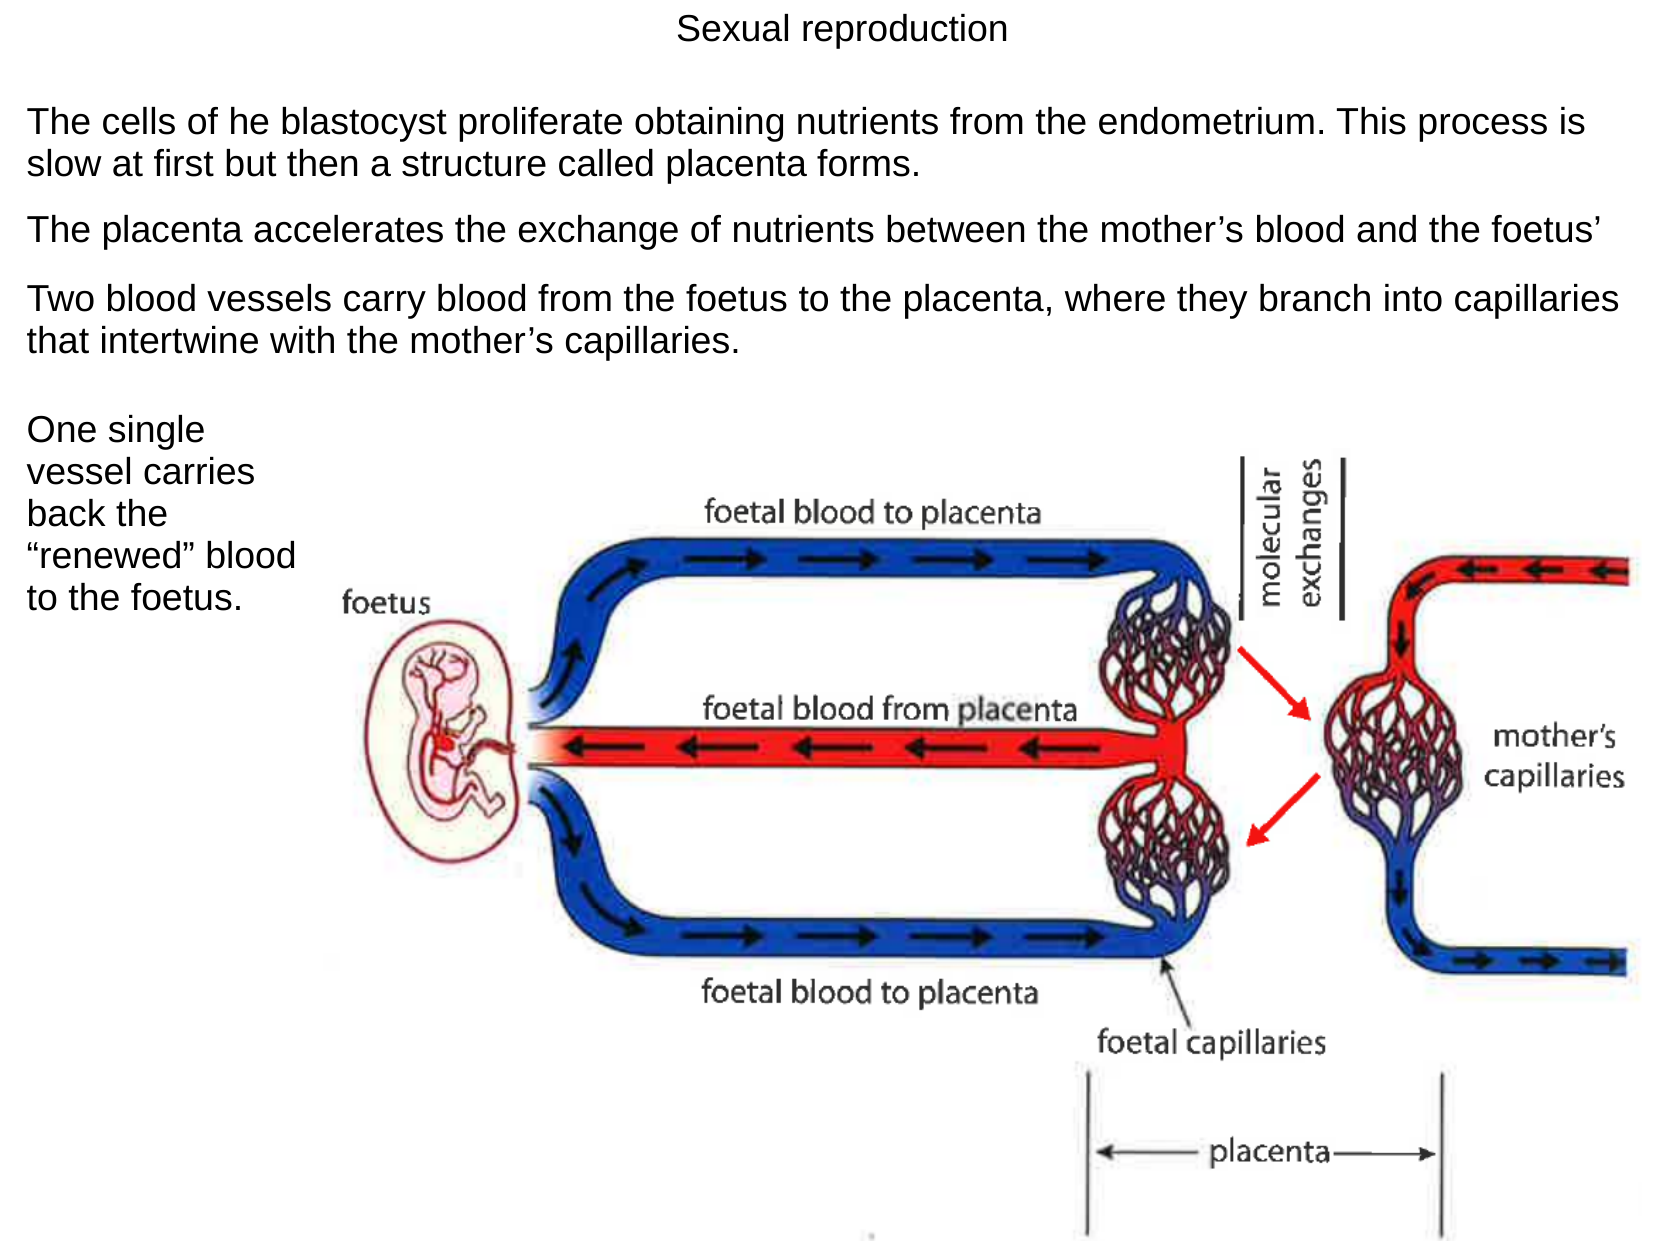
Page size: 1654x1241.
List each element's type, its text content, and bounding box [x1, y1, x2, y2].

picture [323, 448, 1642, 1241]
text_box The placenta accelerates the exchange of nutrients between the mother’s blood and the foetus’ [11, 200, 1619, 270]
text_box One single vessel carries back the “renewed” blood to the foetus. [11, 401, 324, 668]
text_box Two blood vessels carry blood from the foetus to the placenta, where they branch into capillaries that intertwine with the mother’s capillaries. [11, 270, 1654, 579]
text_box Sexual reproduction [661, 0, 1052, 60]
text_box The cells of he blastocyst proliferate obtaining nutrients from the endometrium. This process is slow at first but then a structure called placenta forms. [11, 92, 1630, 270]
